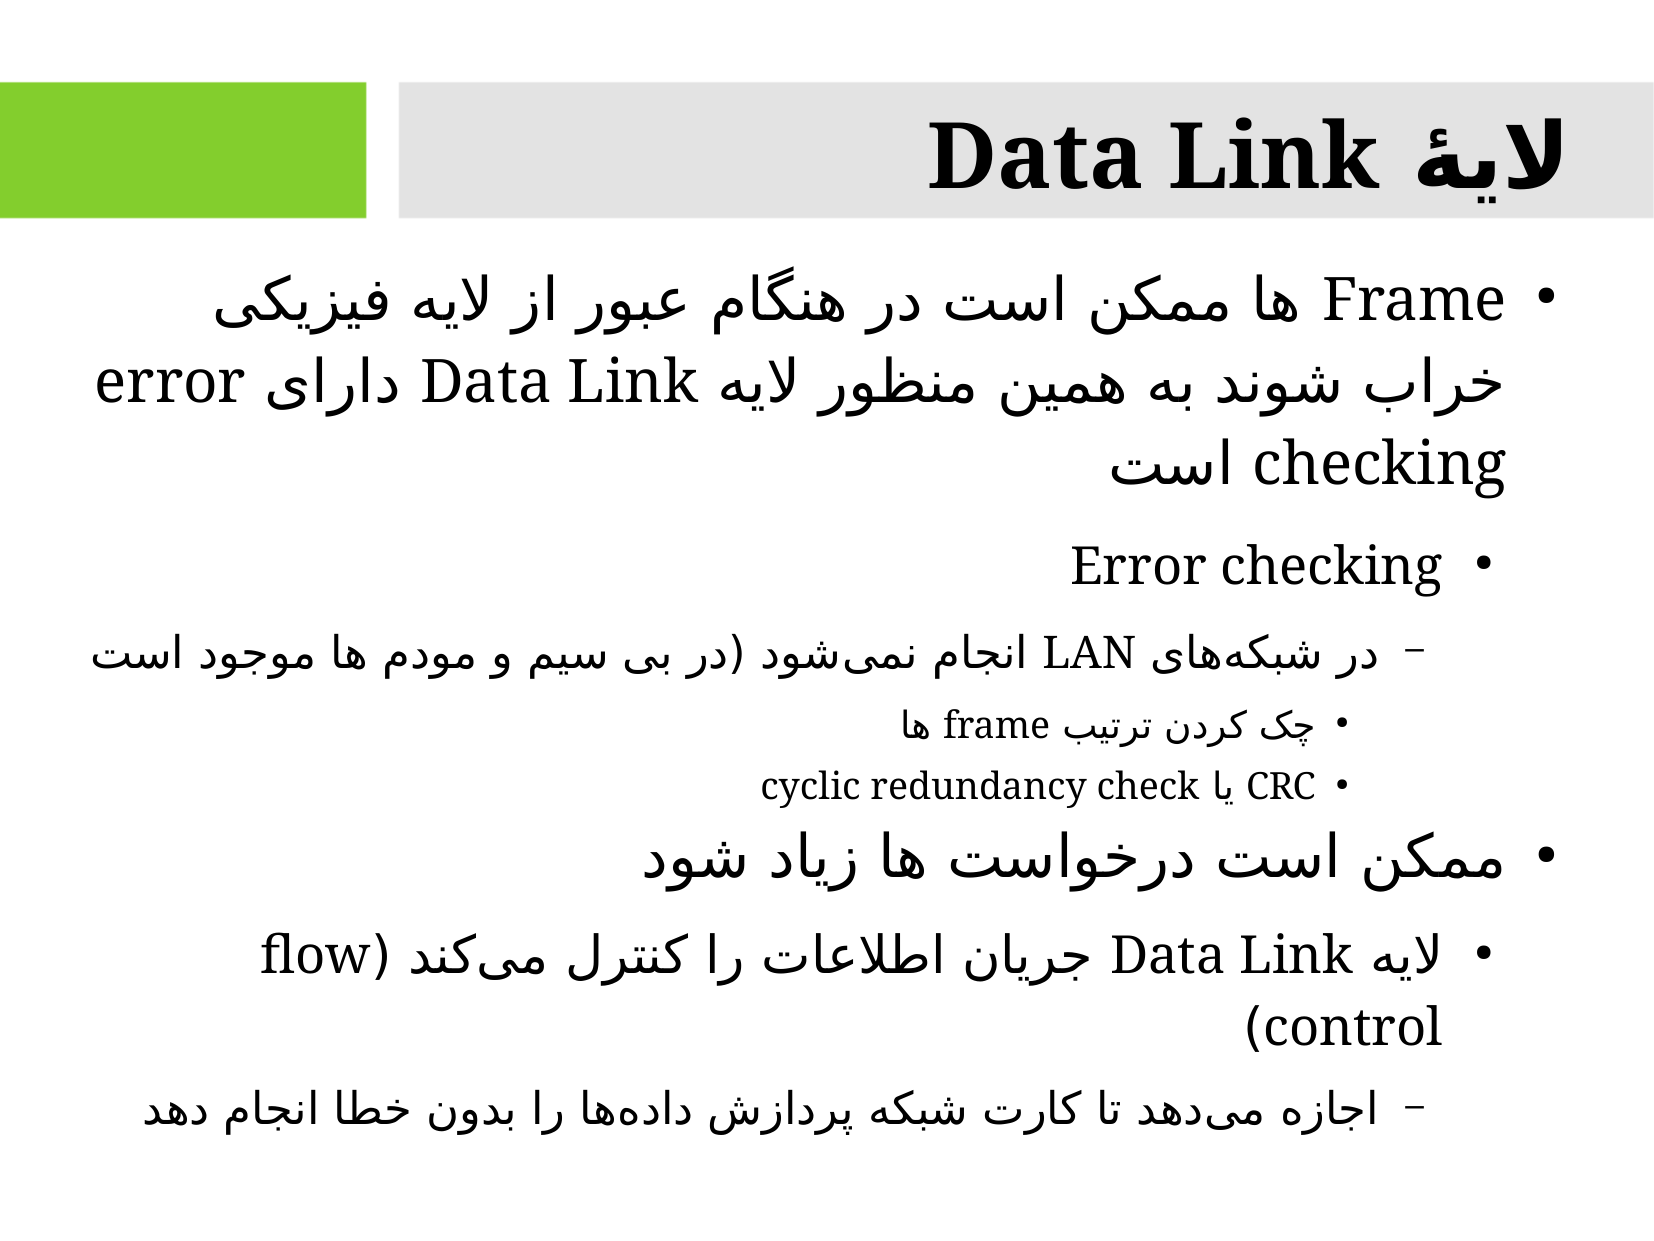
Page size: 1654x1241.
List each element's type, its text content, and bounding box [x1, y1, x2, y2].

title لایهٔ Data Link [82, 49, 1571, 256]
picture [0, 0, 1654, 1241]
list Frame ها ممکن است در هنگام عبور از لایه فیزیکی خراب شوند به همین منظور لایه Data Link دارای error checking است Error checking در شبکه‌های LAN انجام نمی‌شود (در بی سیم و مودم ها موجود است چک کردن ترتیب frame ها CRC یا cyclic redundancy check ممکن است درخواست ها زیاد شود لایه Data Link جریان اطلاعات را کنترل می‌کند (flow control) اجازه می‌دهد تا کارت شبکه پردازش داده‌ها را بدون خطا انجام دهد [82, 256, 1571, 1186]
